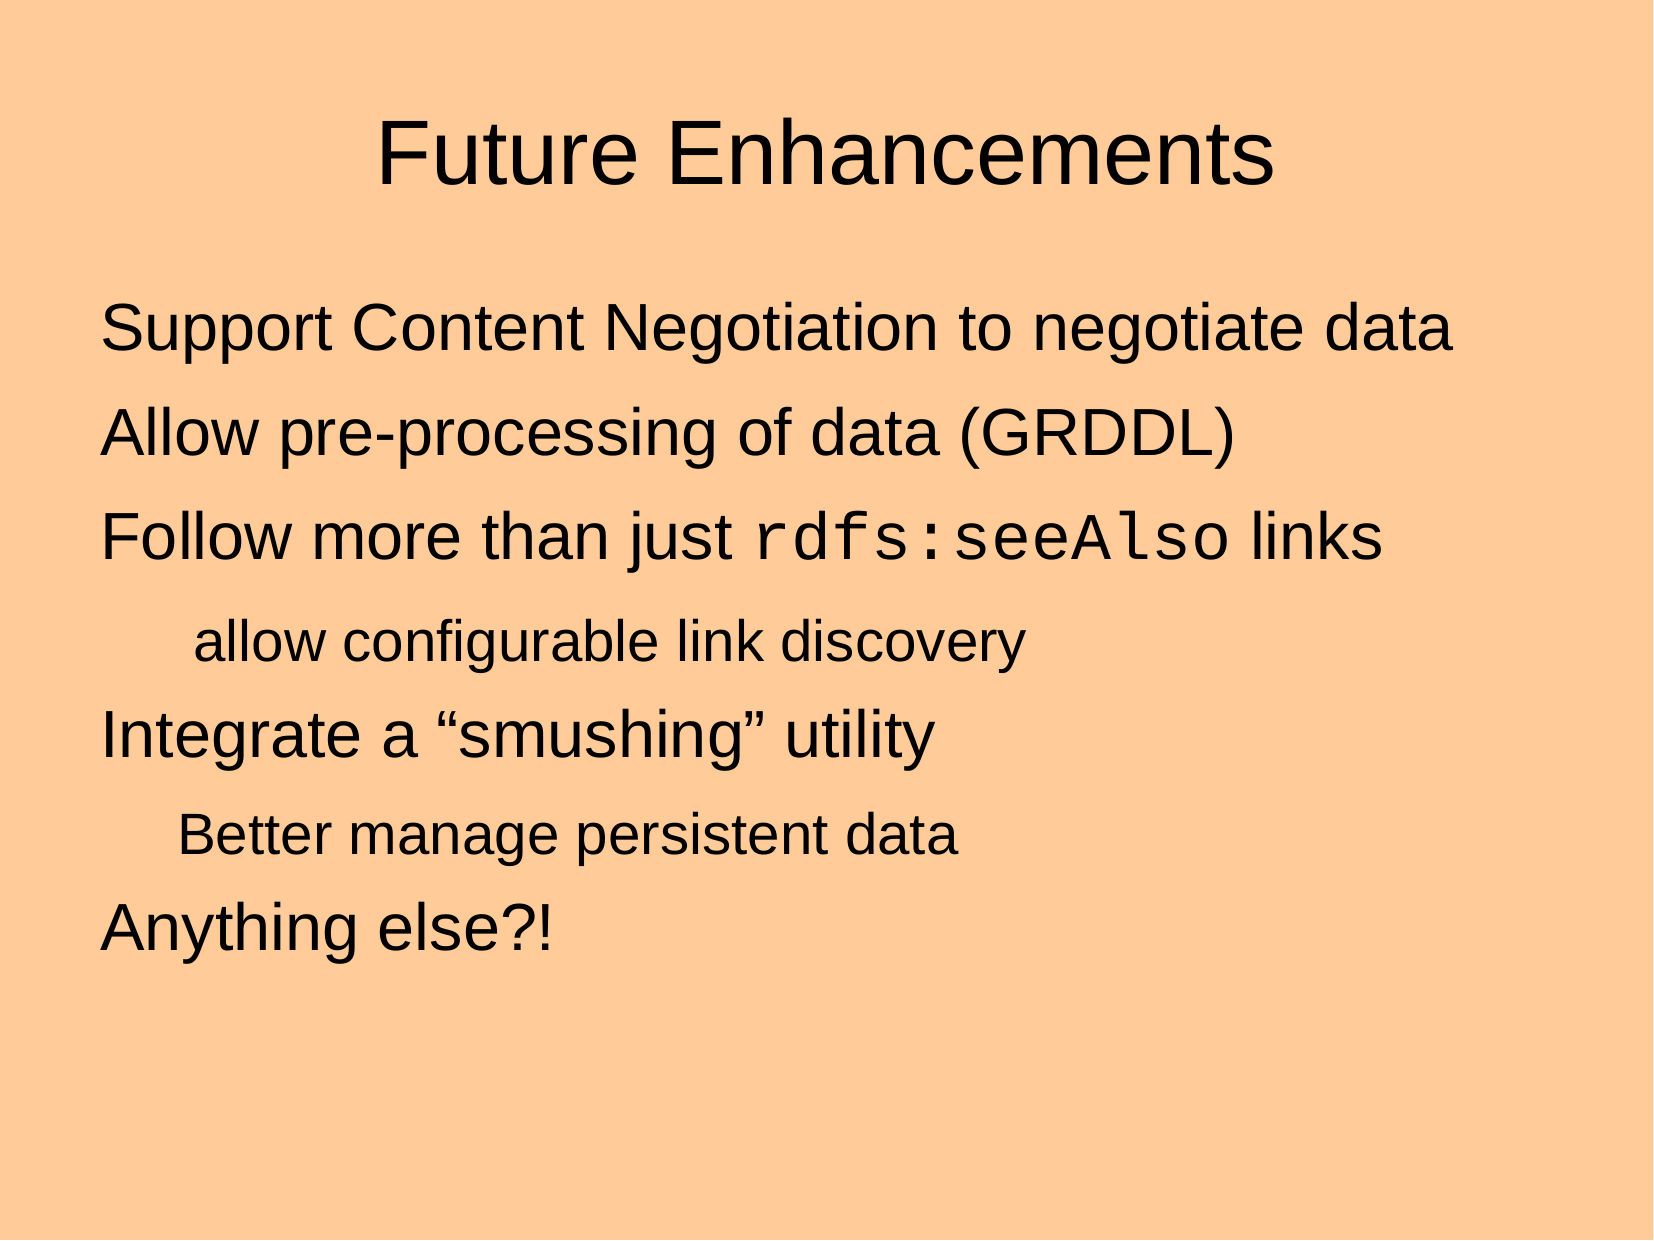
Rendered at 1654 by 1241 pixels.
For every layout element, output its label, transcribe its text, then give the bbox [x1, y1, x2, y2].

list Support Content Negotiation to negotiate data Allow pre-processing of data (GRDDL) Follow more than just rdfs:seeAlso links allow configurable link discovery Integrate a “smushing” utility Better manage persistent data Anything else?! [82, 290, 1571, 1109]
title Future Enhancements [82, 49, 1571, 257]
